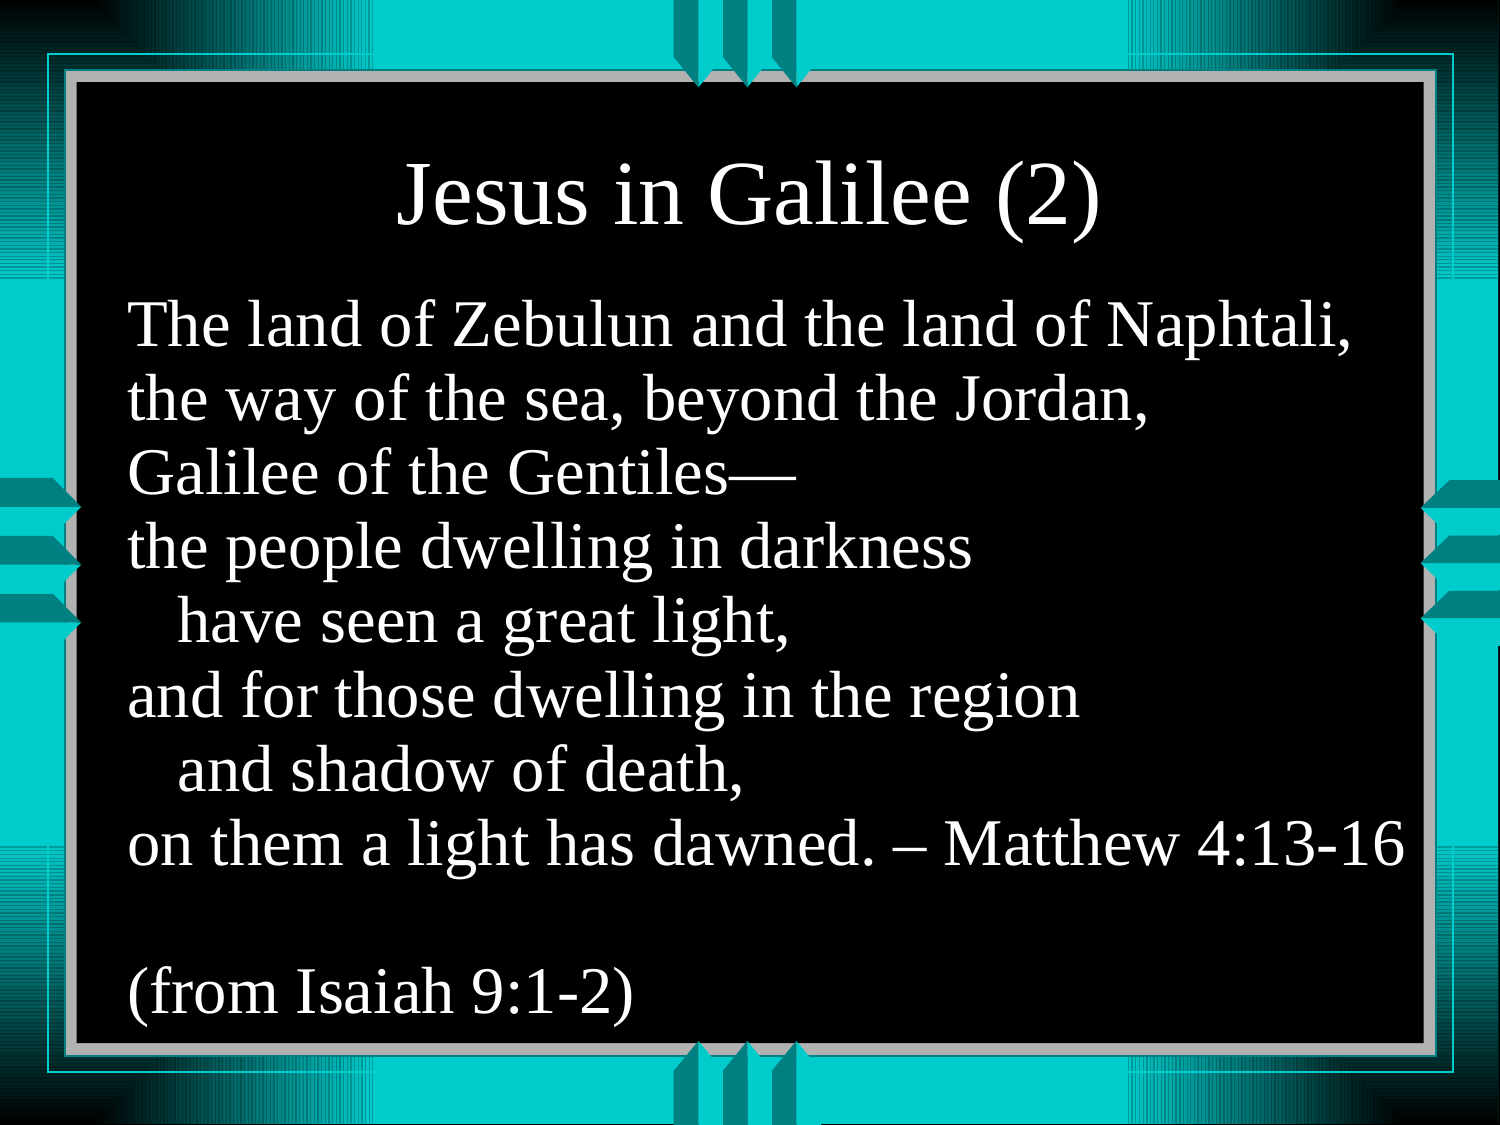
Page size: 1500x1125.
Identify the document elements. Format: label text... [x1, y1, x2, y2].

text_box The land of Zebulun and the land of Naphtali, the way of the sea, beyond the Jordan, Galilee of the Gentiles— the people dwelling in darkness have seen a great light, and for those dwelling in the region and shadow of death, on them a light has dawned. – Matthew 4:13-16 (from Isaiah 9:1-2) [112, 279, 1426, 1036]
title Jesus in Galilee (2) [112, 99, 1388, 279]
